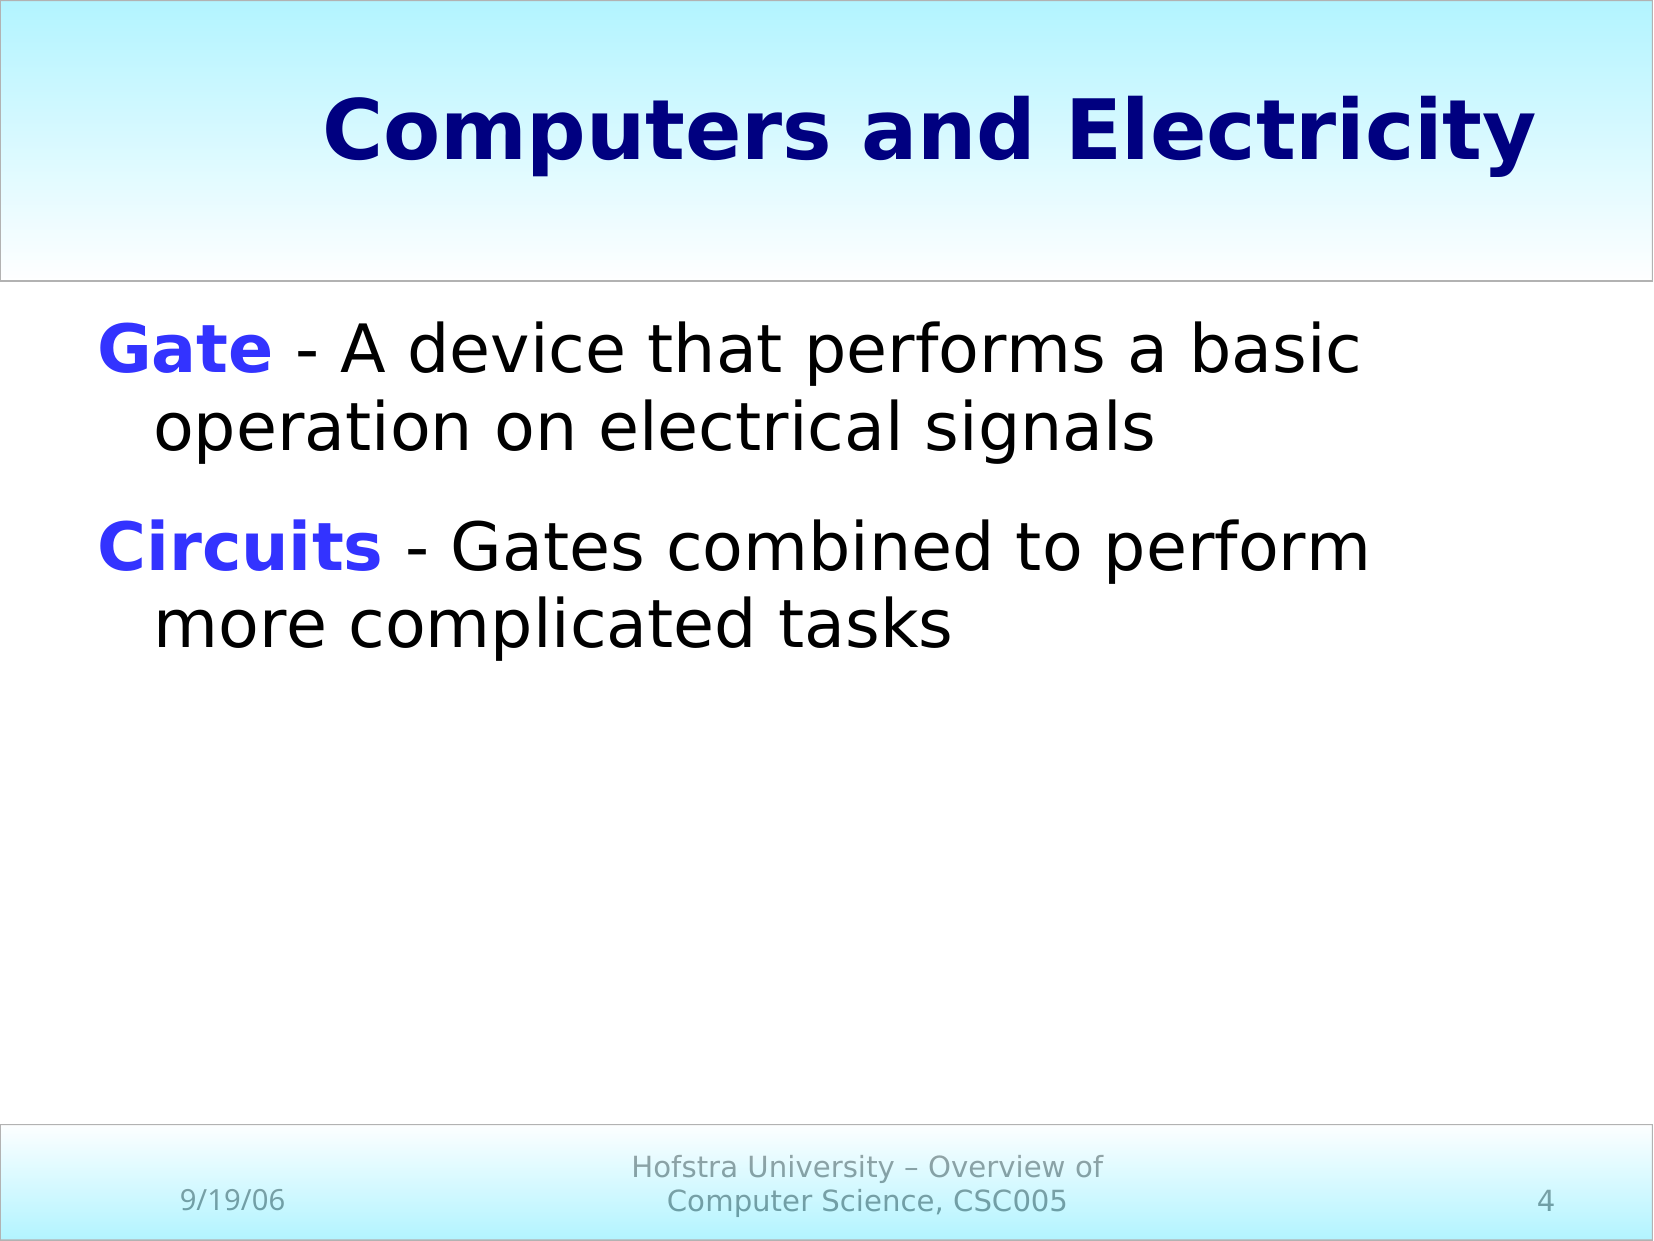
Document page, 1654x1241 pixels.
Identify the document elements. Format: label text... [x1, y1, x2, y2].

list Gate - A device that performs a basic operation on electrical signals Circuits - Gates combined to perform more complicated tasks [82, 303, 1571, 1131]
title Computers and Electricity [247, 12, 1612, 250]
